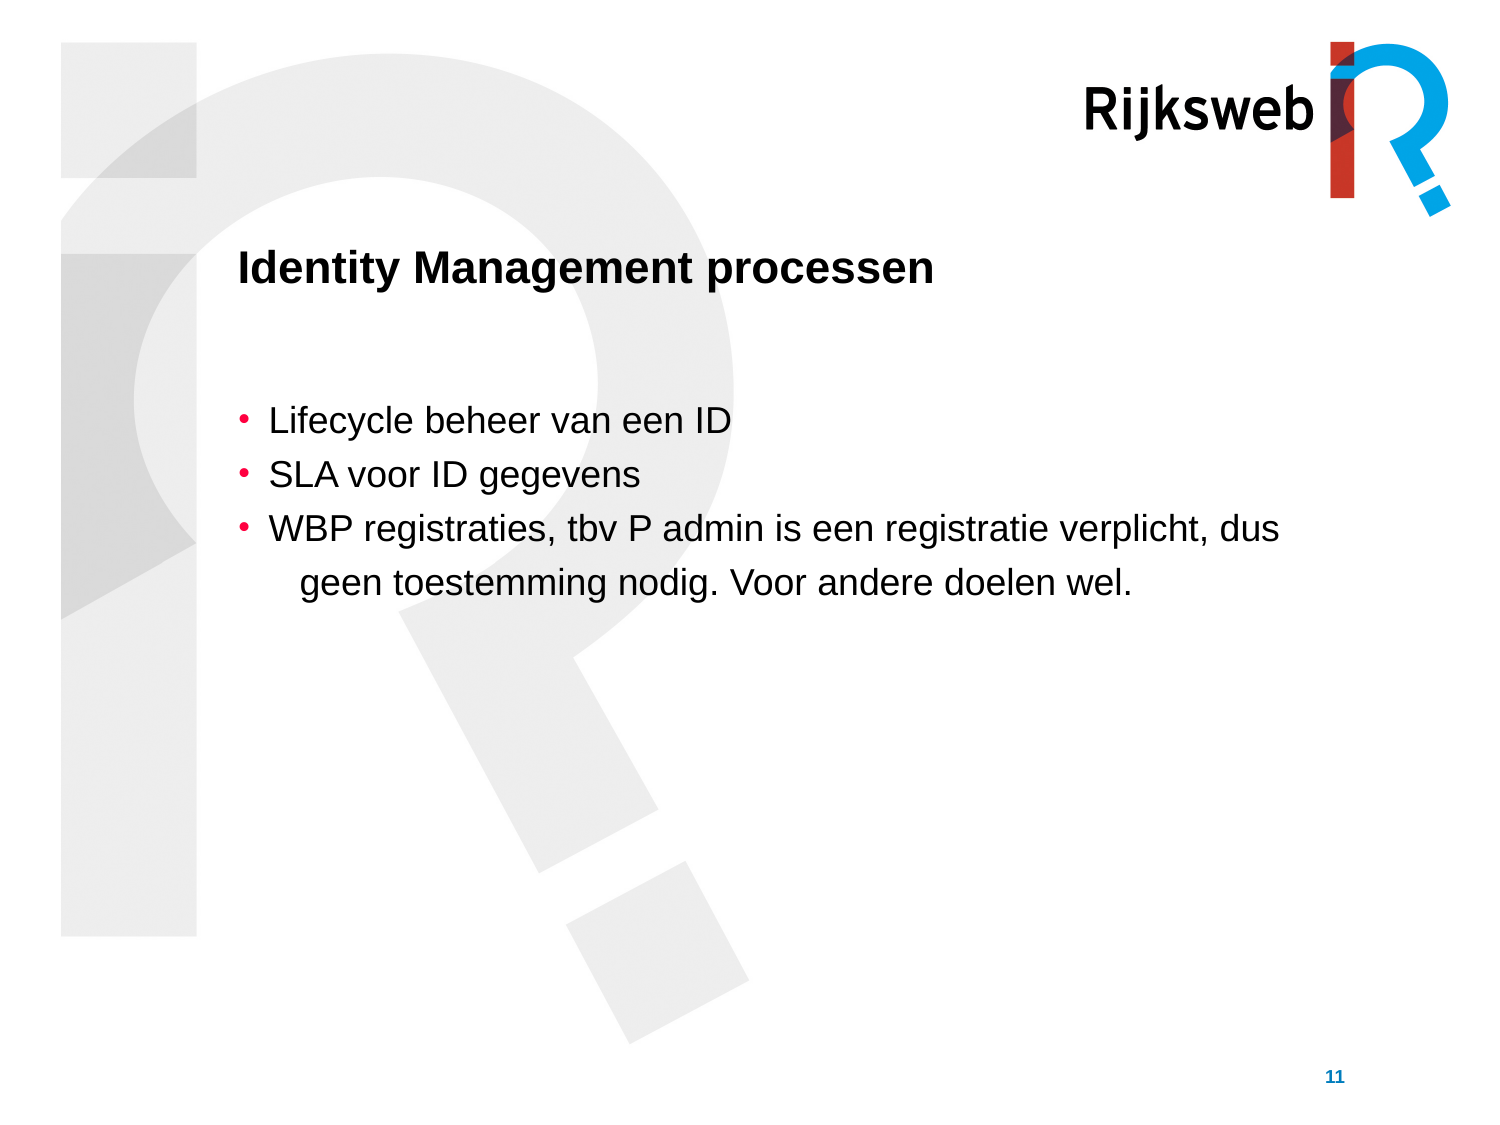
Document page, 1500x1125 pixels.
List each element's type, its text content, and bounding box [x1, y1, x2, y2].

list Lifecycle beheer van een ID SLA voor ID gegevens WBP registraties, tbv P admin is een registratie verplicht, dus geen toestemming nodig. Voor andere doelen wel. [237, 387, 1326, 945]
text_box [1325, 1064, 1393, 1101]
title Identity Management processen [237, 237, 1326, 386]
